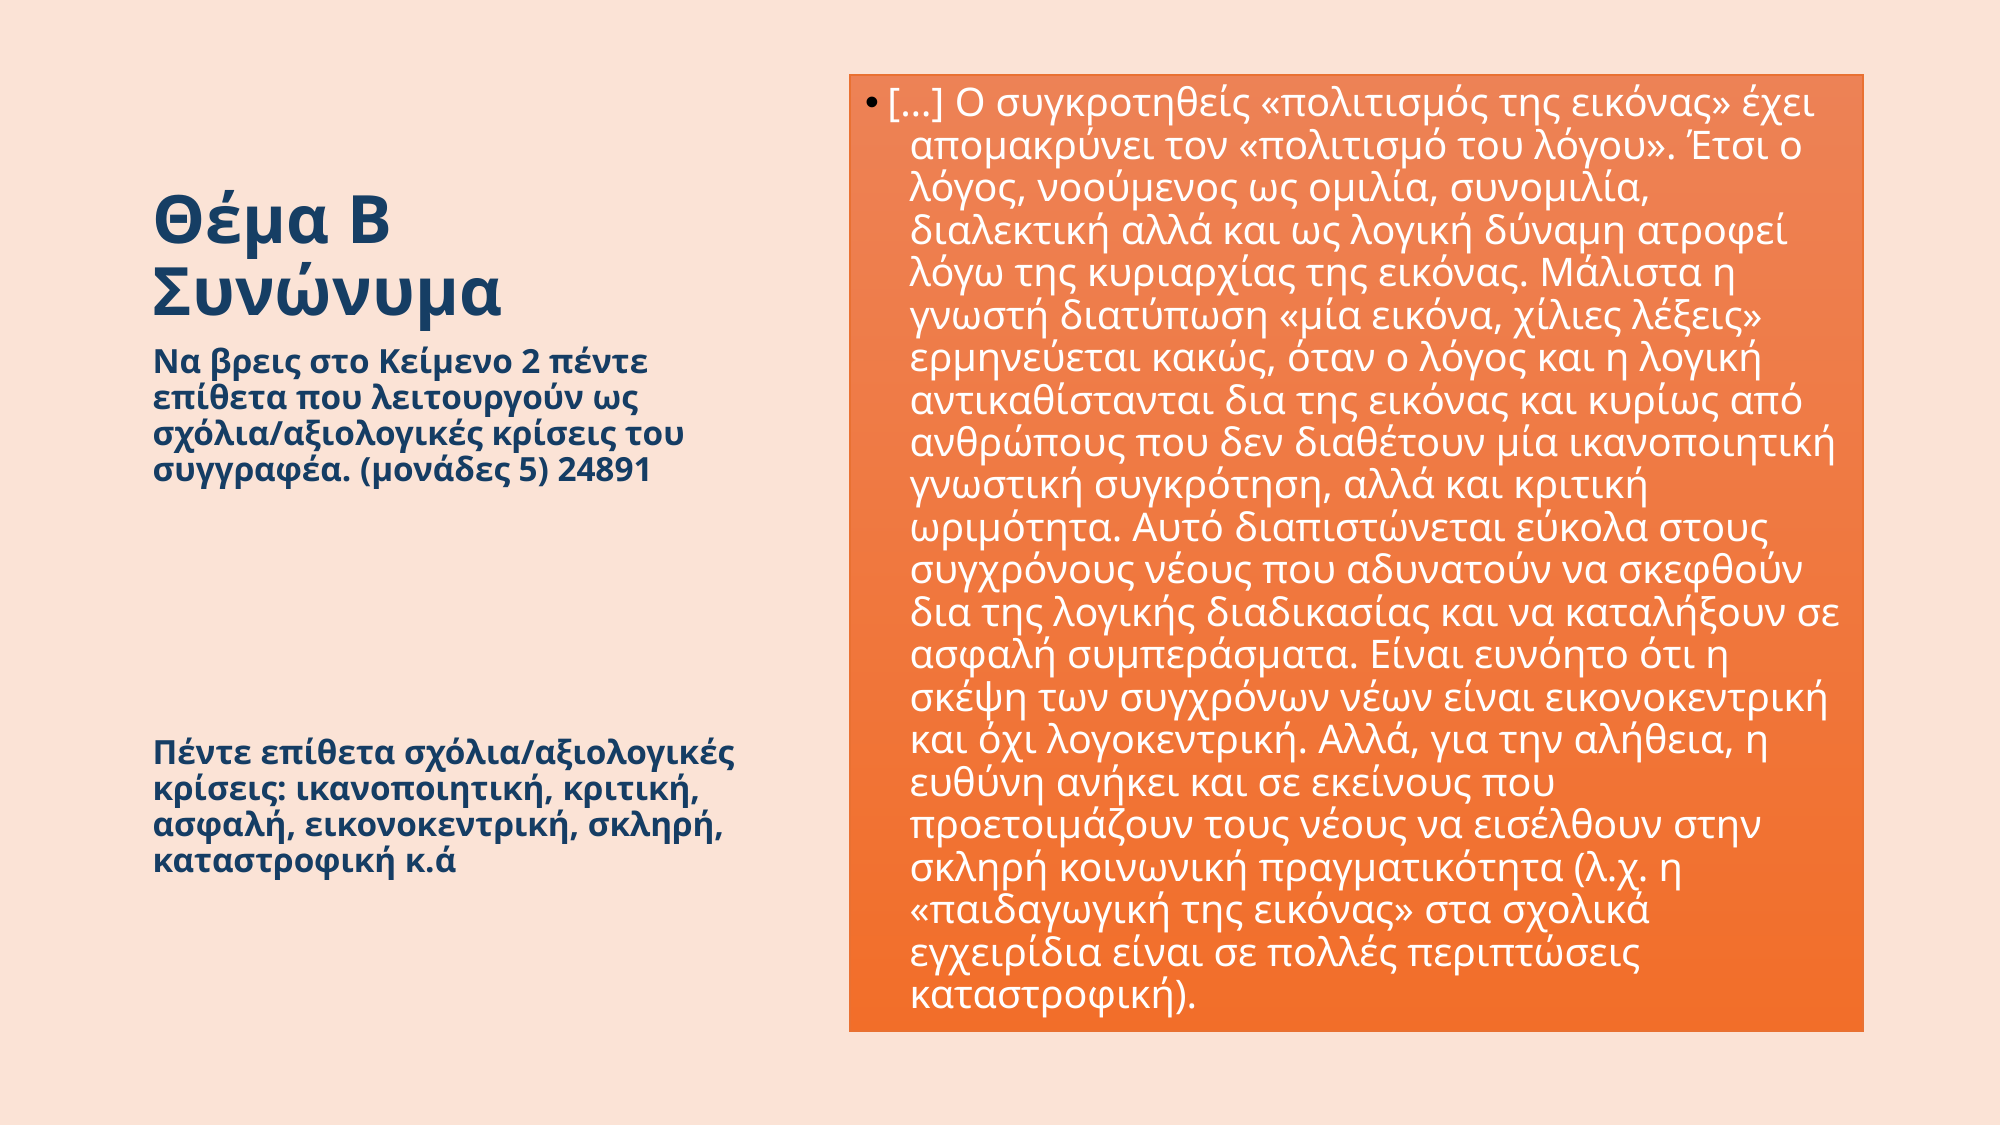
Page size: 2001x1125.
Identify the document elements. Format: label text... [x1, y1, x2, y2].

list Να βρεις στο Κείμενο 2 πέντε επίθετα που λειτουργούν ως σχόλια/αξιολογικές κρίσεις του συγγραφέα. (μονάδες 5) 24891 Πέντε επίθετα σχόλια/αξιολογικές κρίσεις: ικανοποιητική, κριτική, ασφαλή, εικονοκεντρική, σκληρή, καταστροφική κ.ά [137, 337, 783, 963]
title Θέμα Β Συνώνυμα [137, 75, 783, 337]
list […] Ο συγκροτηθείς «πολιτισμός της εικόνας» έχει απομακρύνει τον «πολιτισμό του λόγου». Έτσι ο λόγος, νοούμενος ως ομιλία, συνομιλία, διαλεκτική αλλά και ως λογική δύναμη ατροφεί λόγω της κυριαρχίας της εικόνας. Μάλιστα η γνωστή διατύπωση «μία εικόνα, χίλιες λέξεις» ερμηνεύεται κακώς, όταν ο λόγος και η λογική αντικαθίστανται δια της εικόνας και κυρίως από ανθρώπους που δεν διαθέτουν μία ικανοποιητική γνωστική συγκρότηση, αλλά και κριτική ωριμότητα. Αυτό διαπιστώνεται εύκολα στους συγχρόνους νέους που αδυνατούν να σκεφθούν δια της λογικής διαδικασίας και να καταλήξουν σε ασφαλή συμπεράσματα. Είναι ευνόητο ότι η σκέψη των συγχρόνων νέων είναι εικονοκεντρική και όχι λογοκεντρική. Αλλά, για την αλήθεια, η ευθύνη ανήκει και σε εκείνους που προετοιμάζουν τους νέους να εισέλθουν στην σκληρή κοινωνική πραγματικότητα (λ.χ. η «παιδαγωγική της εικόνας» στα σχολικά εγχειρίδια είναι σε πολλές περιπτώσεις καταστροφική). [850, 75, 1863, 1031]
